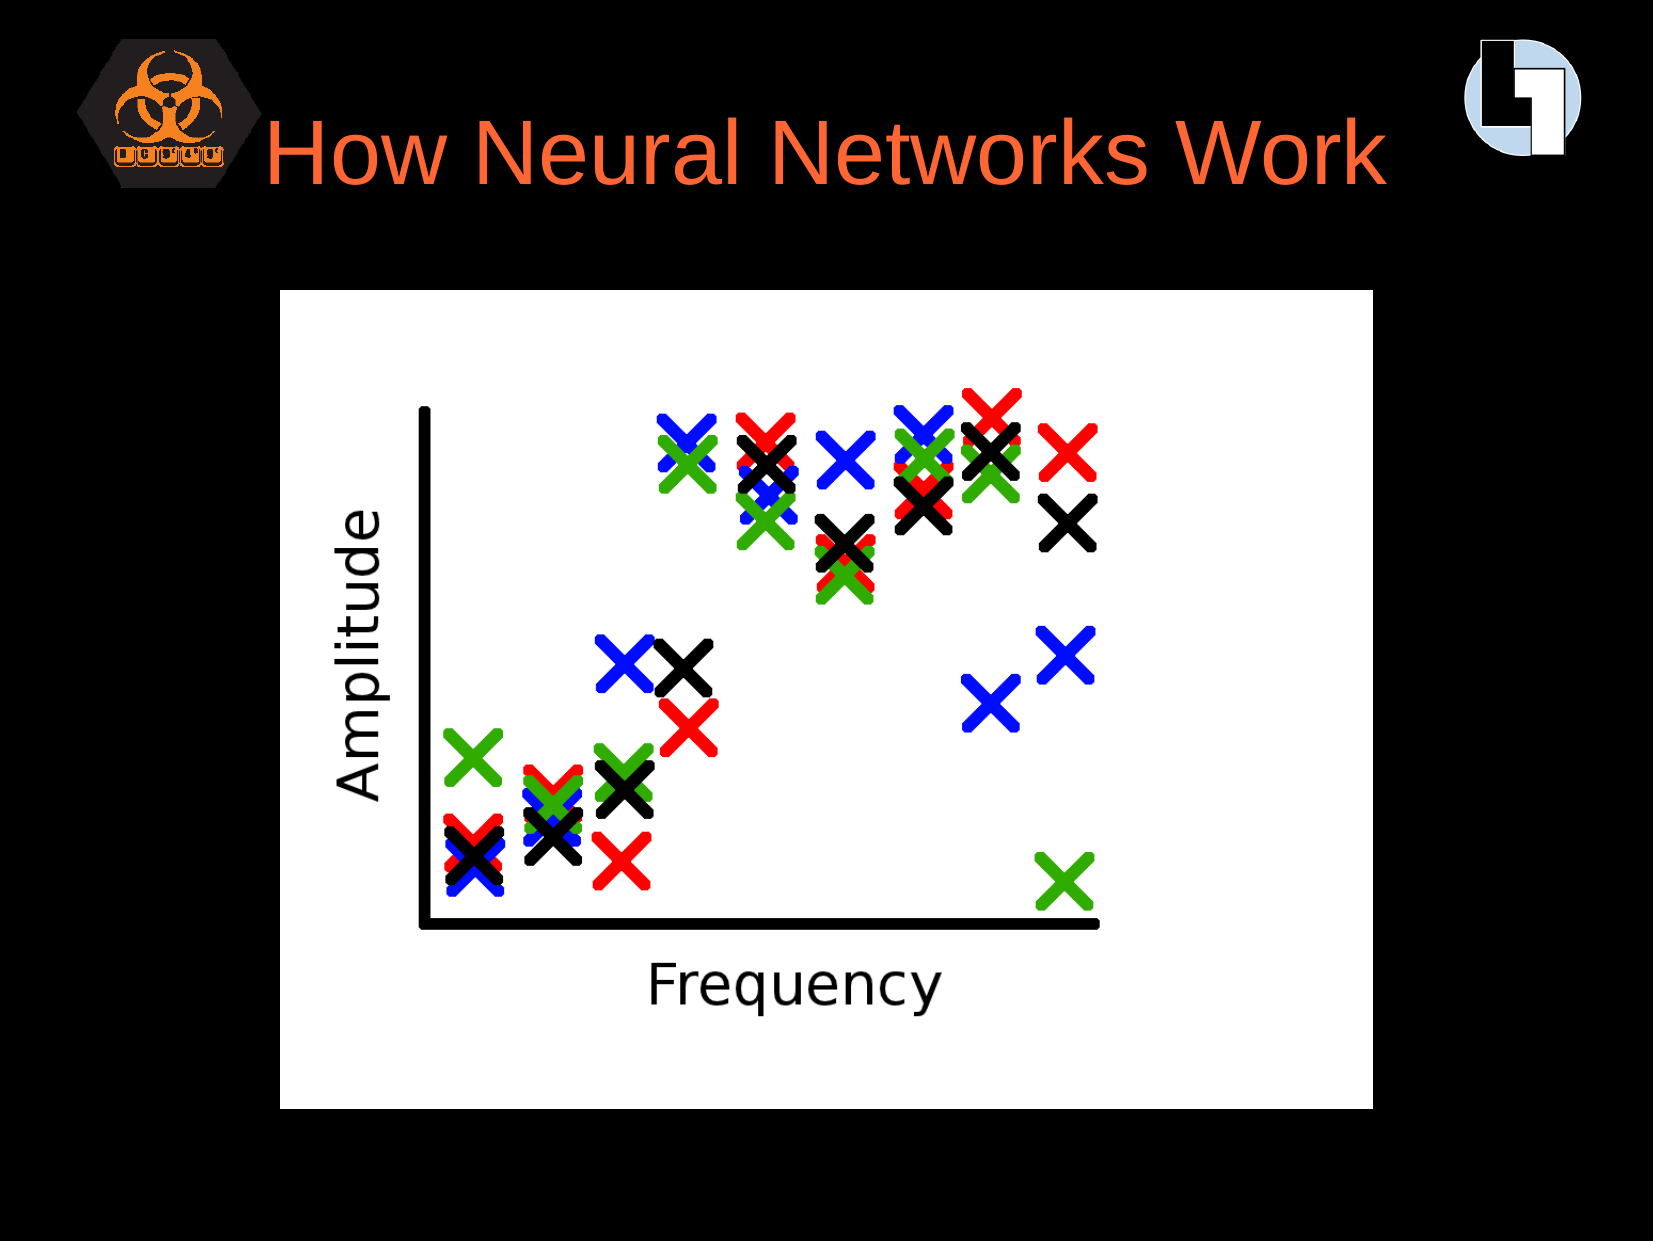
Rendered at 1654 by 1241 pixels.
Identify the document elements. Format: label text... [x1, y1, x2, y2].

picture [75, 37, 263, 188]
picture [1462, 37, 1583, 158]
picture [280, 290, 1373, 1109]
title How Neural Networks Work [82, 49, 1571, 257]
